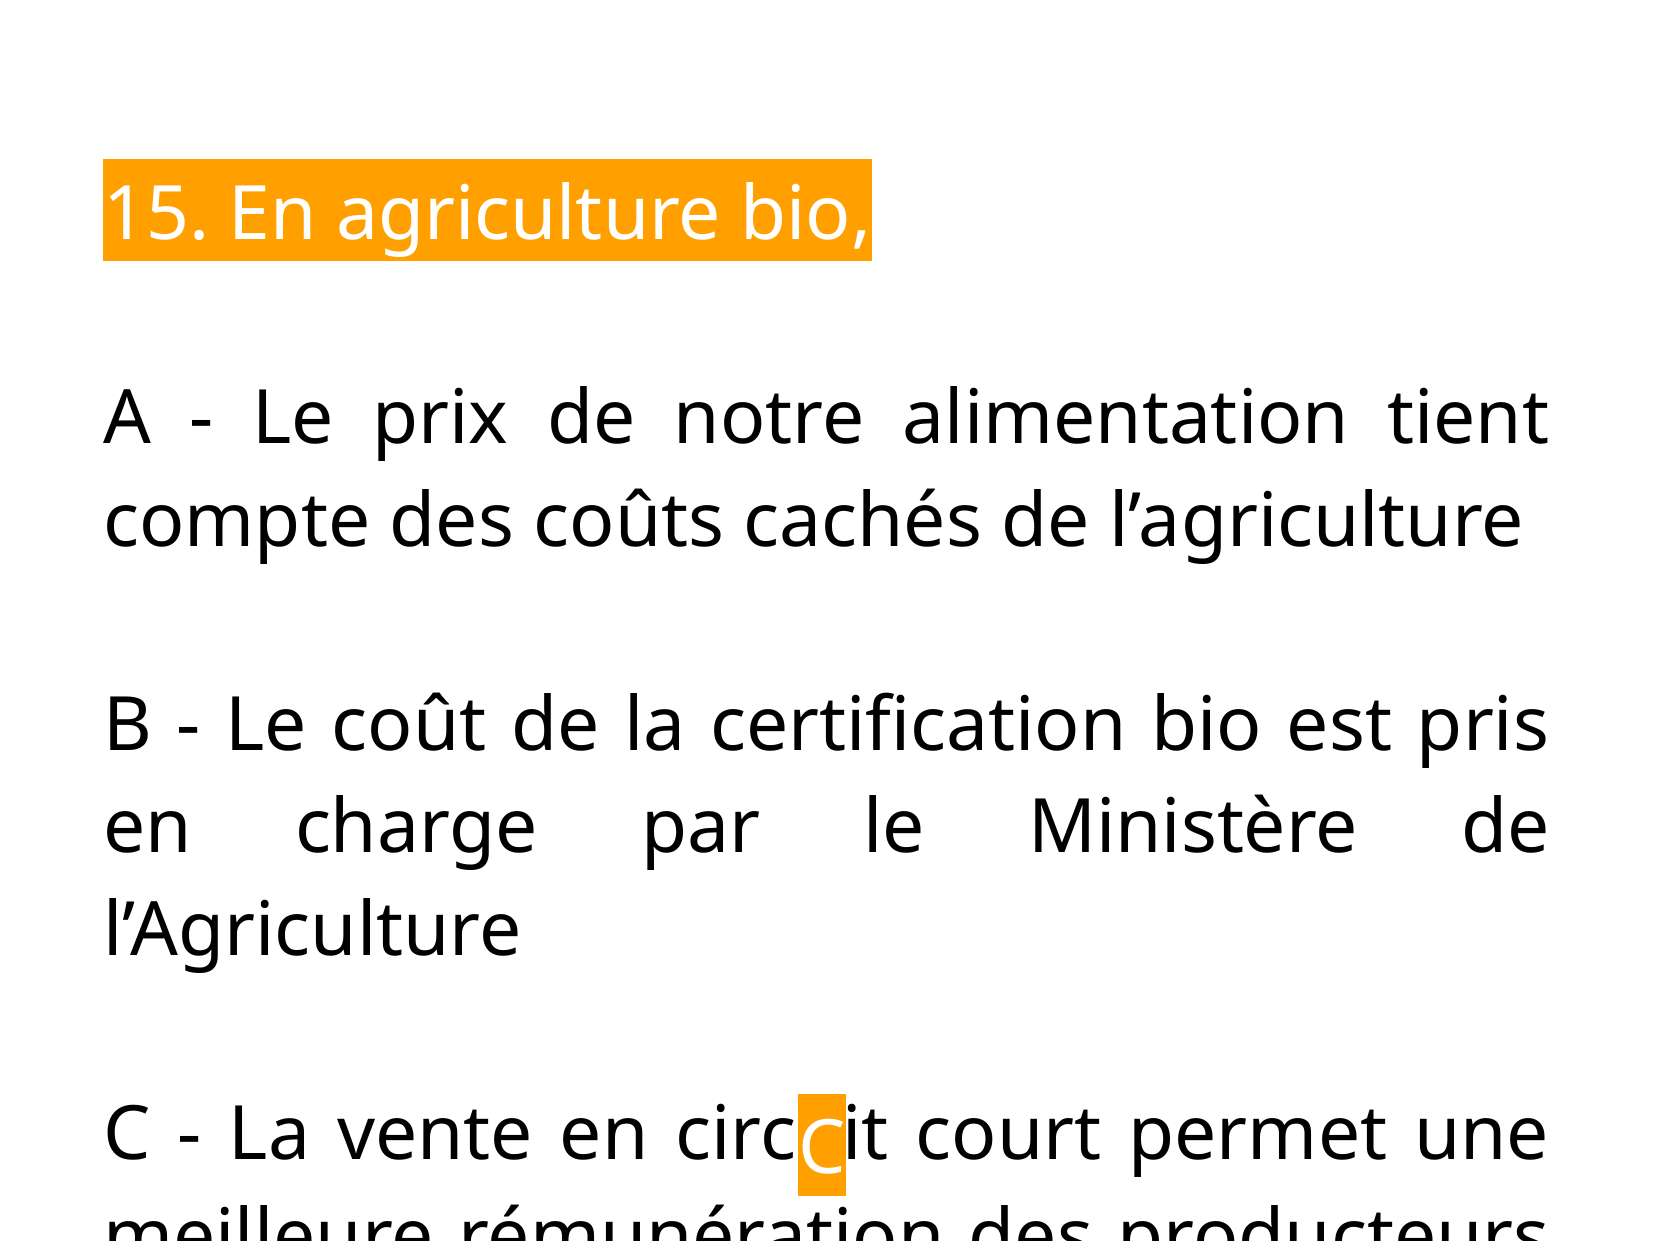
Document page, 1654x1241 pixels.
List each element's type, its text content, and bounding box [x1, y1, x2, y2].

text_box C [783, 1086, 868, 1207]
text_box 15. En agriculture bio, A - Le prix de notre alimentation tient compte des coûts cachés de l’agriculture B - Le coût de la certification bio est pris en charge par le Ministère de l’Agriculture C - La vente en circuit court permet une meilleure rémunération des producteurs et productrices [88, 88, 1565, 1161]
